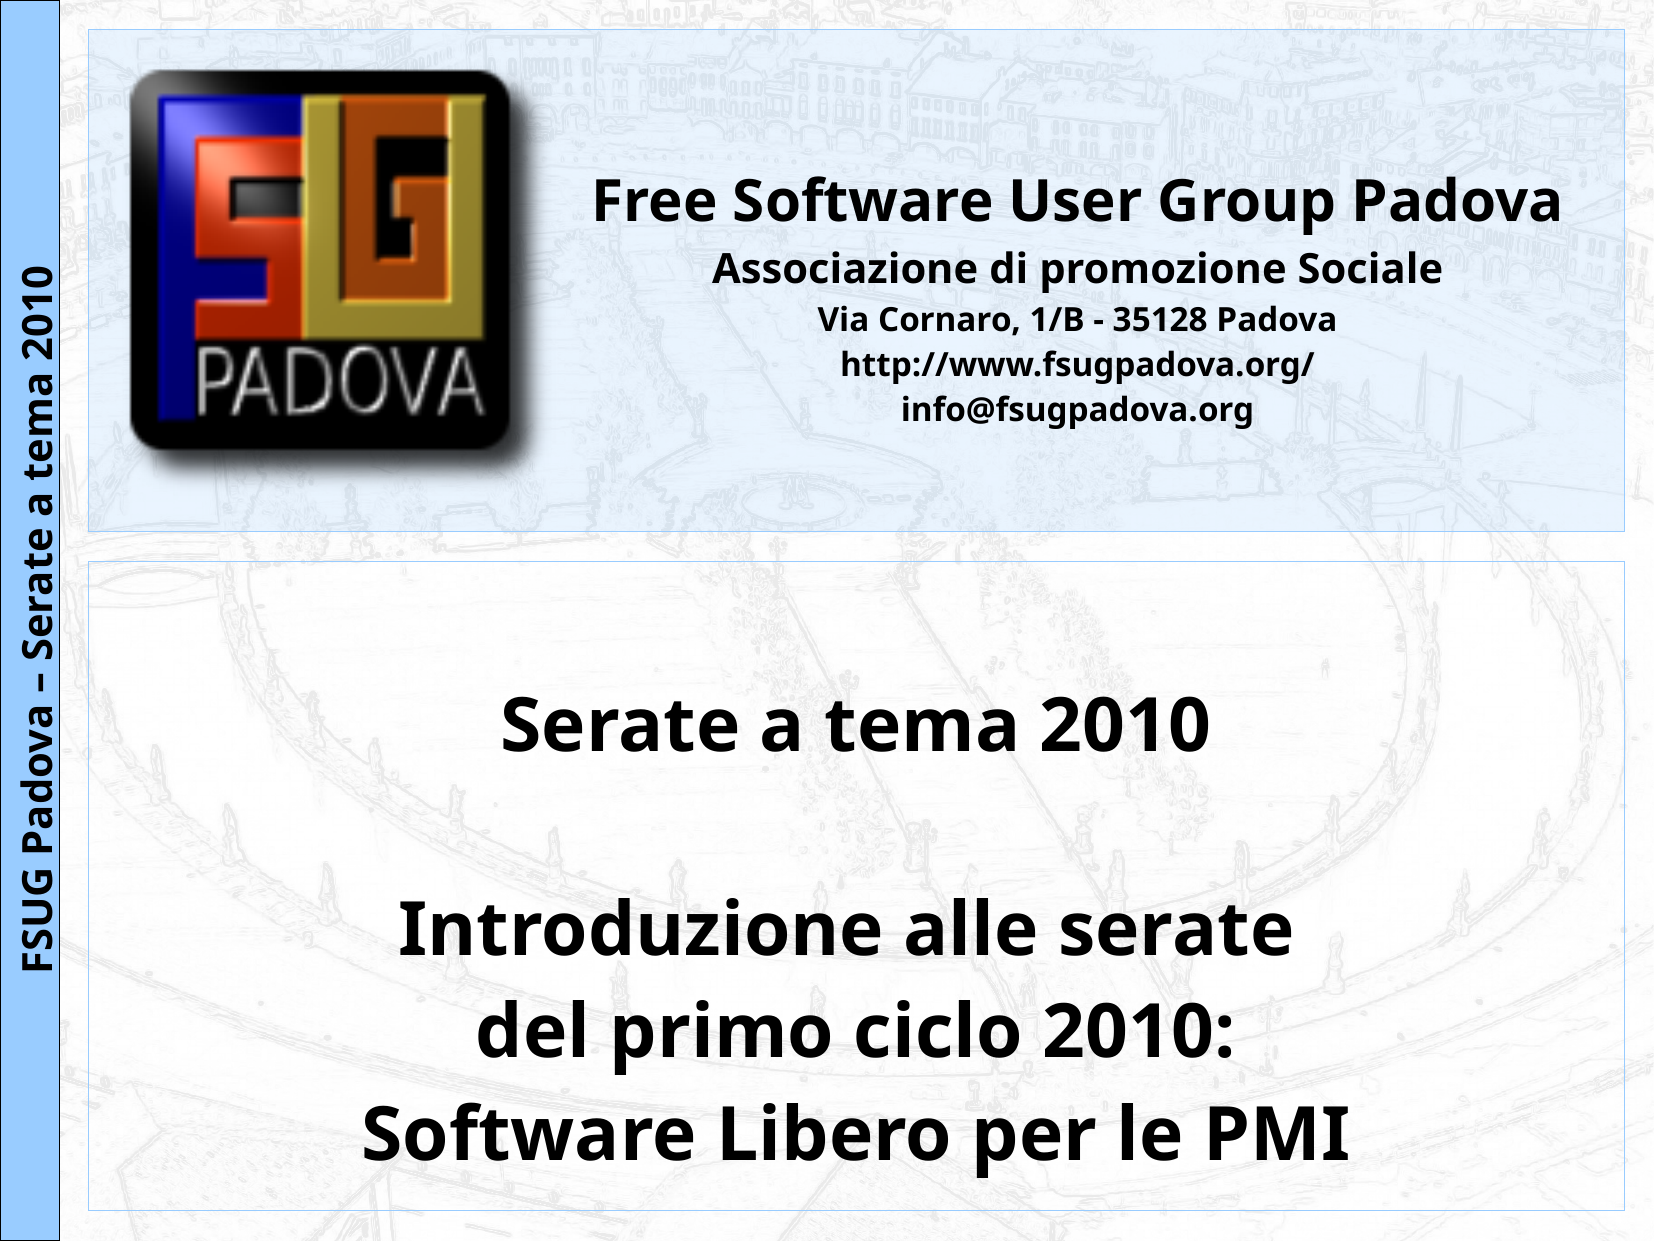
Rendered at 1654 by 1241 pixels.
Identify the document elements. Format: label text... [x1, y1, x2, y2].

text_box Serate a tema 2010 Introduzione alle serate del primo ciclo 2010: Software Libero per le PMI [88, 561, 1625, 1211]
text_box [88, 29, 1625, 532]
picture [60, 0, 1654, 1241]
text_box Free Software User Group Padova Associazione di promozione Sociale Via Cornaro, 1/B - 35128 Padova http://www.fsugpadova.org/ info@fsugpadova.org [561, 88, 1595, 502]
text_box FSUG Padova – Serate a tema 2010 [0, 0, 60, 1241]
